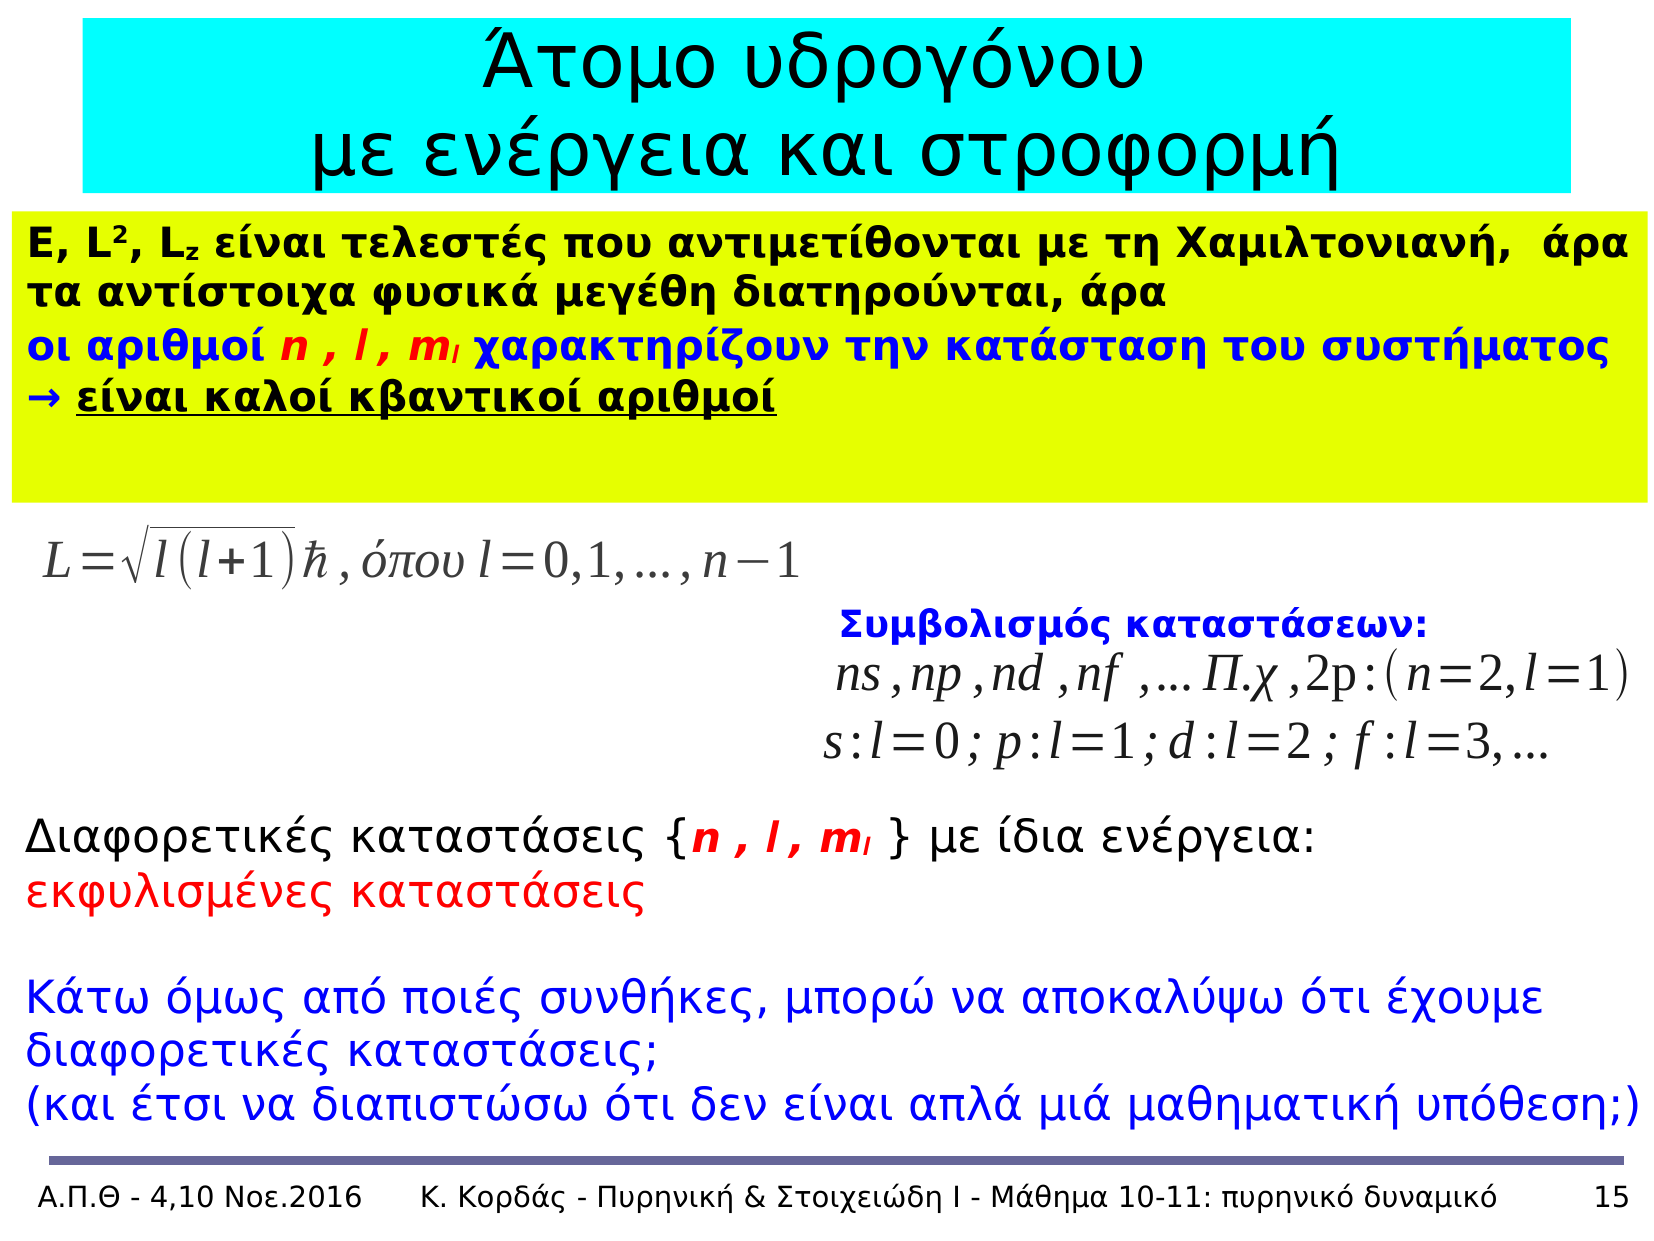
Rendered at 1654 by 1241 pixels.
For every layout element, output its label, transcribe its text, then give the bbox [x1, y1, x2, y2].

text_box Συμβολισμός καταστάσεων: [823, 595, 1475, 655]
title Άτομο υδρογόνου με ενέργεια και στροφορμή [82, 18, 1571, 194]
chart [807, 707, 1563, 774]
text_box Διαφορετικές καταστάσεις {n , l , ml } με ίδια ενέργεια: εκφυλισμένες καταστάσεις Κάτω όμως από ποιές συνθήκες, μπορώ να αποκαλύψω ότι έχουμε διαφορετικές καταστάσεις; (και έτσι να διαπιστώσω ότι δεν είναι απλά μιά μαθηματική υπόθεση;) [10, 800, 1654, 1150]
chart [819, 640, 1643, 706]
text_box Ε, L2, Lz είναι τελεστές που αντιμετίθονται με τη Χαμιλτονιανή, άρα τα αντίστοιχα φυσικά μεγέθη διατηρούνται, άρα οι αριθμοί n , l , ml χαρακτηρίζουν την κατάσταση του συστήματος → είναι καλοί κβαντικοί αριθμοί [11, 211, 1648, 503]
chart [27, 523, 814, 595]
